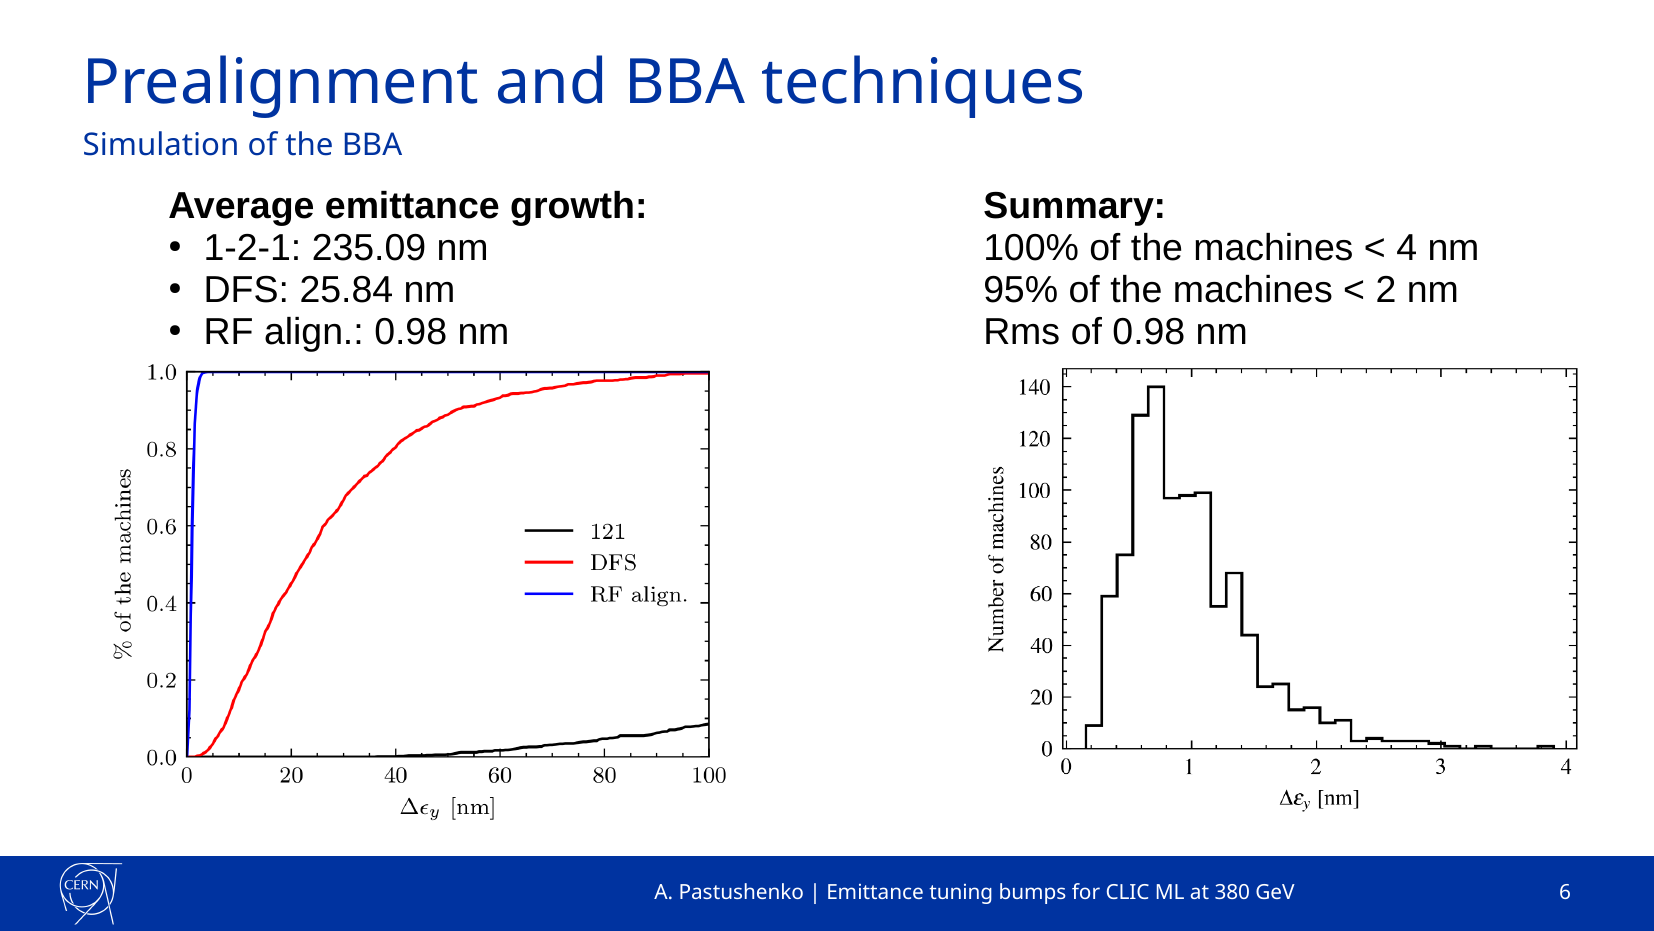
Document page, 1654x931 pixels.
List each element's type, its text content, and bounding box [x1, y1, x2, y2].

picture [106, 354, 733, 828]
title Prealignment and BBA techniques Simulation of the BBA [82, 37, 1571, 193]
picture [56, 859, 127, 928]
text_box Summary: 100% of the machines < 4 nm 95% of the machines < 2 nm Rms of 0.98 nm [968, 177, 1560, 360]
text_box Average emittance growth: 1-2-1: 235.09 nm DFS: 25.84 nm RF align.: 0.98 nm [153, 177, 745, 360]
picture [968, 363, 1586, 815]
